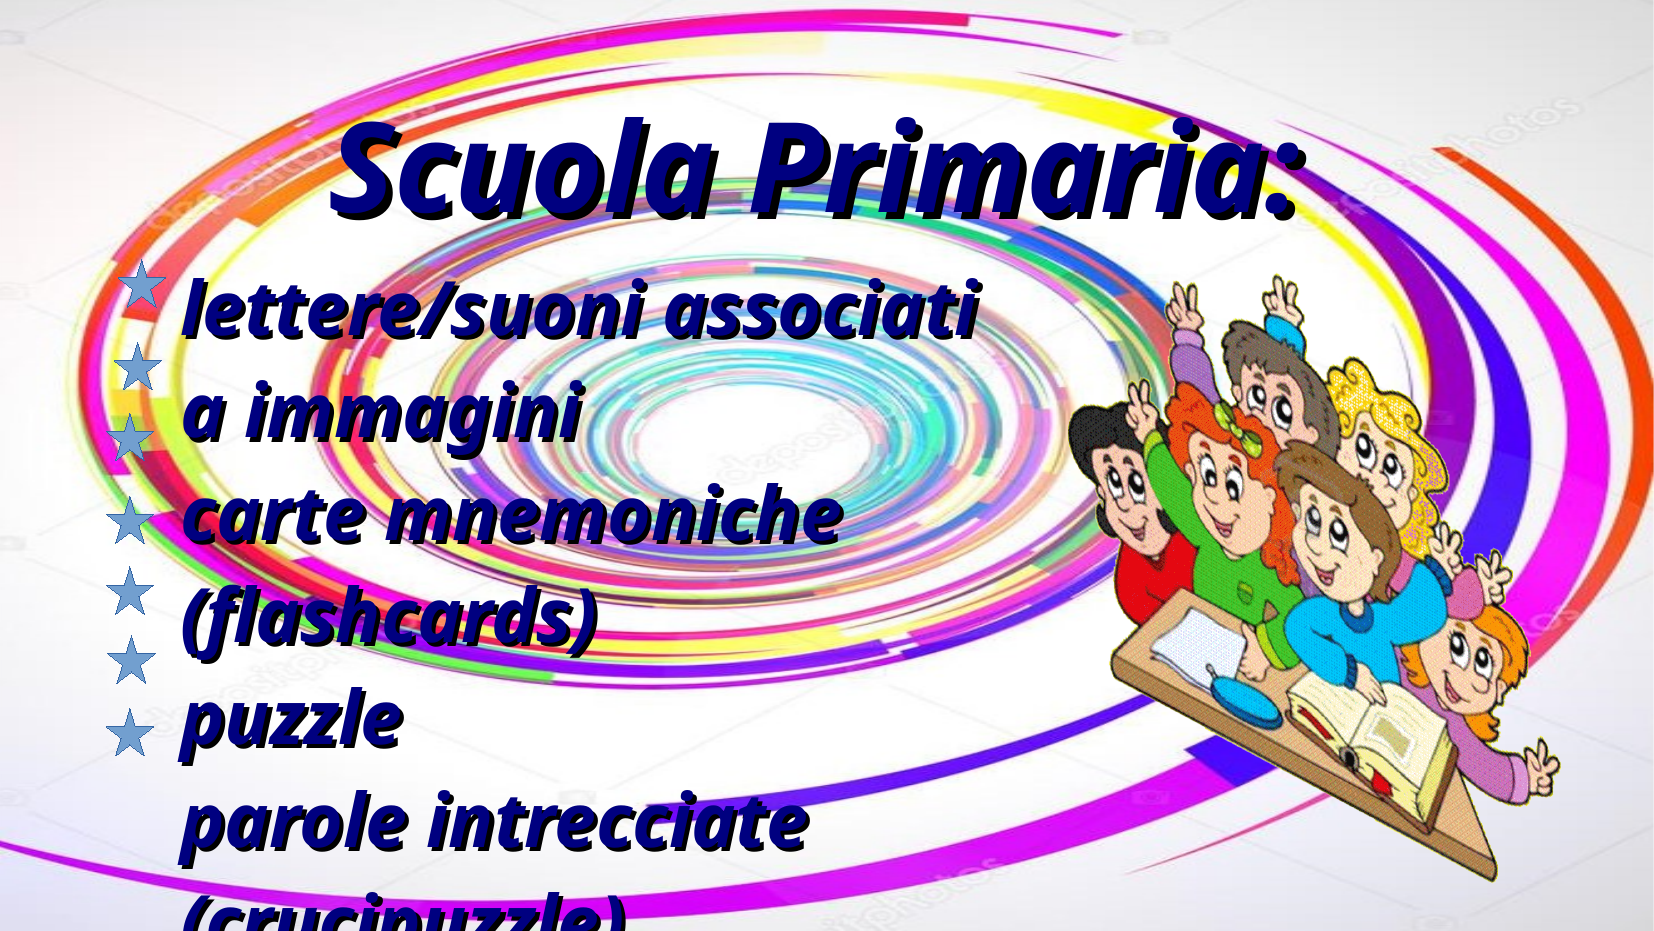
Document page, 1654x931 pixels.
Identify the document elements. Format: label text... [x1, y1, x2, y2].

text_box Scuola Primaria: [177, 70, 1453, 217]
text_box [106, 496, 154, 544]
text_box [118, 259, 166, 308]
text_box [106, 566, 154, 615]
picture [579, 919, 586, 925]
text_box [107, 635, 156, 684]
text_box lettere/suoni associati a immagini carte mnemoniche (flashcards) puzzle parole intrecciate (crucipuzzle) anagrammi di parole attività grafico-pittoriche fumetti da completare [165, 248, 1052, 863]
picture [0, 0, 1654, 931]
text_box [106, 708, 154, 756]
picture [398, 920, 406, 931]
text_box [106, 413, 154, 461]
text_box [114, 342, 162, 390]
